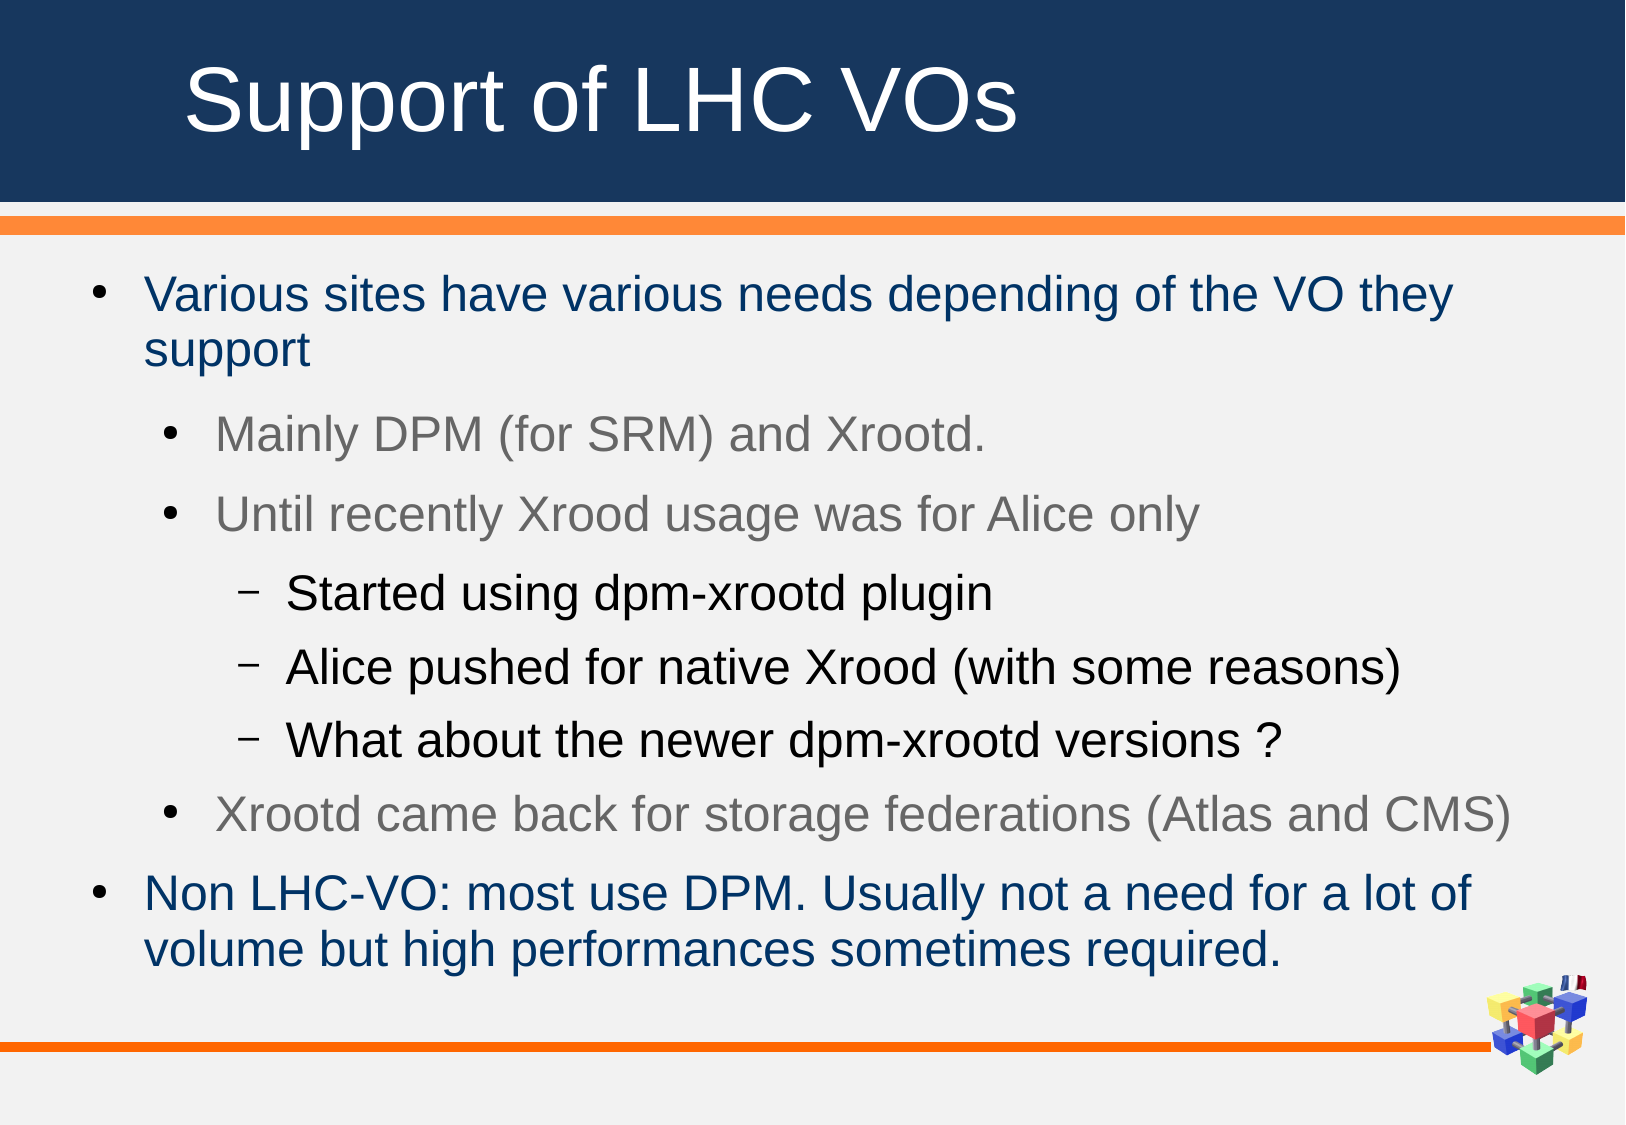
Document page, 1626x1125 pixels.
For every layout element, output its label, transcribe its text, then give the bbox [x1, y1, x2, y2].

list Various sites have various needs depending of the VO they support Mainly DPM (for SRM) and Xrootd. Until recently Xrood usage was for Alice only Started using dpm-xrootd plugin Alice pushed for native Xrood (with some reasons) What about the newer dpm-xrootd versions ? Xrootd came back for storage federations (Atlas and CMS) Non LHC-VO: most use DPM. Usually not a need for a lot of volume but high performances sometimes required. [72, 265, 1536, 1009]
picture [1476, 974, 1595, 1076]
title Support of LHC VOs [183, 22, 1565, 178]
